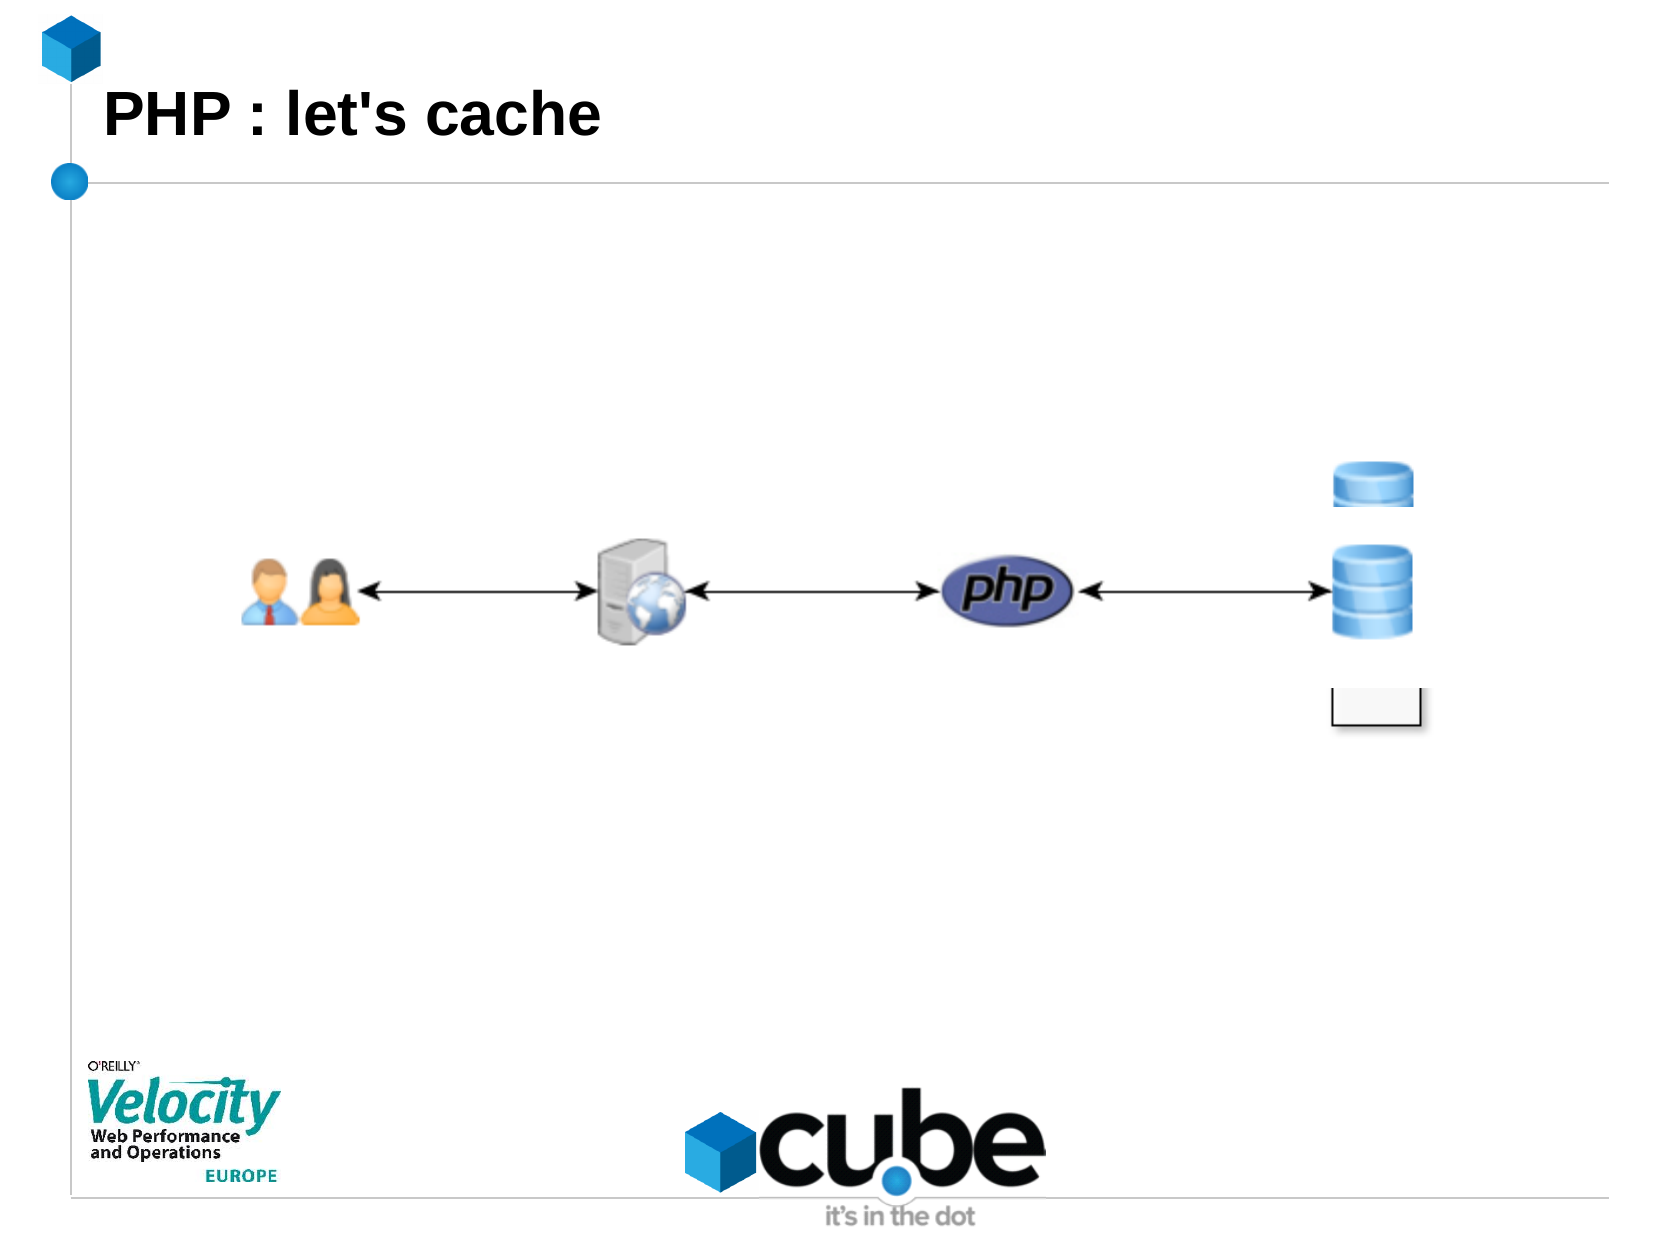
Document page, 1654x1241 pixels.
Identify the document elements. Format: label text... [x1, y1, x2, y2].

title PHP : let's cache [103, 49, 1551, 178]
picture [88, 1061, 281, 1182]
picture [210, 430, 1450, 753]
